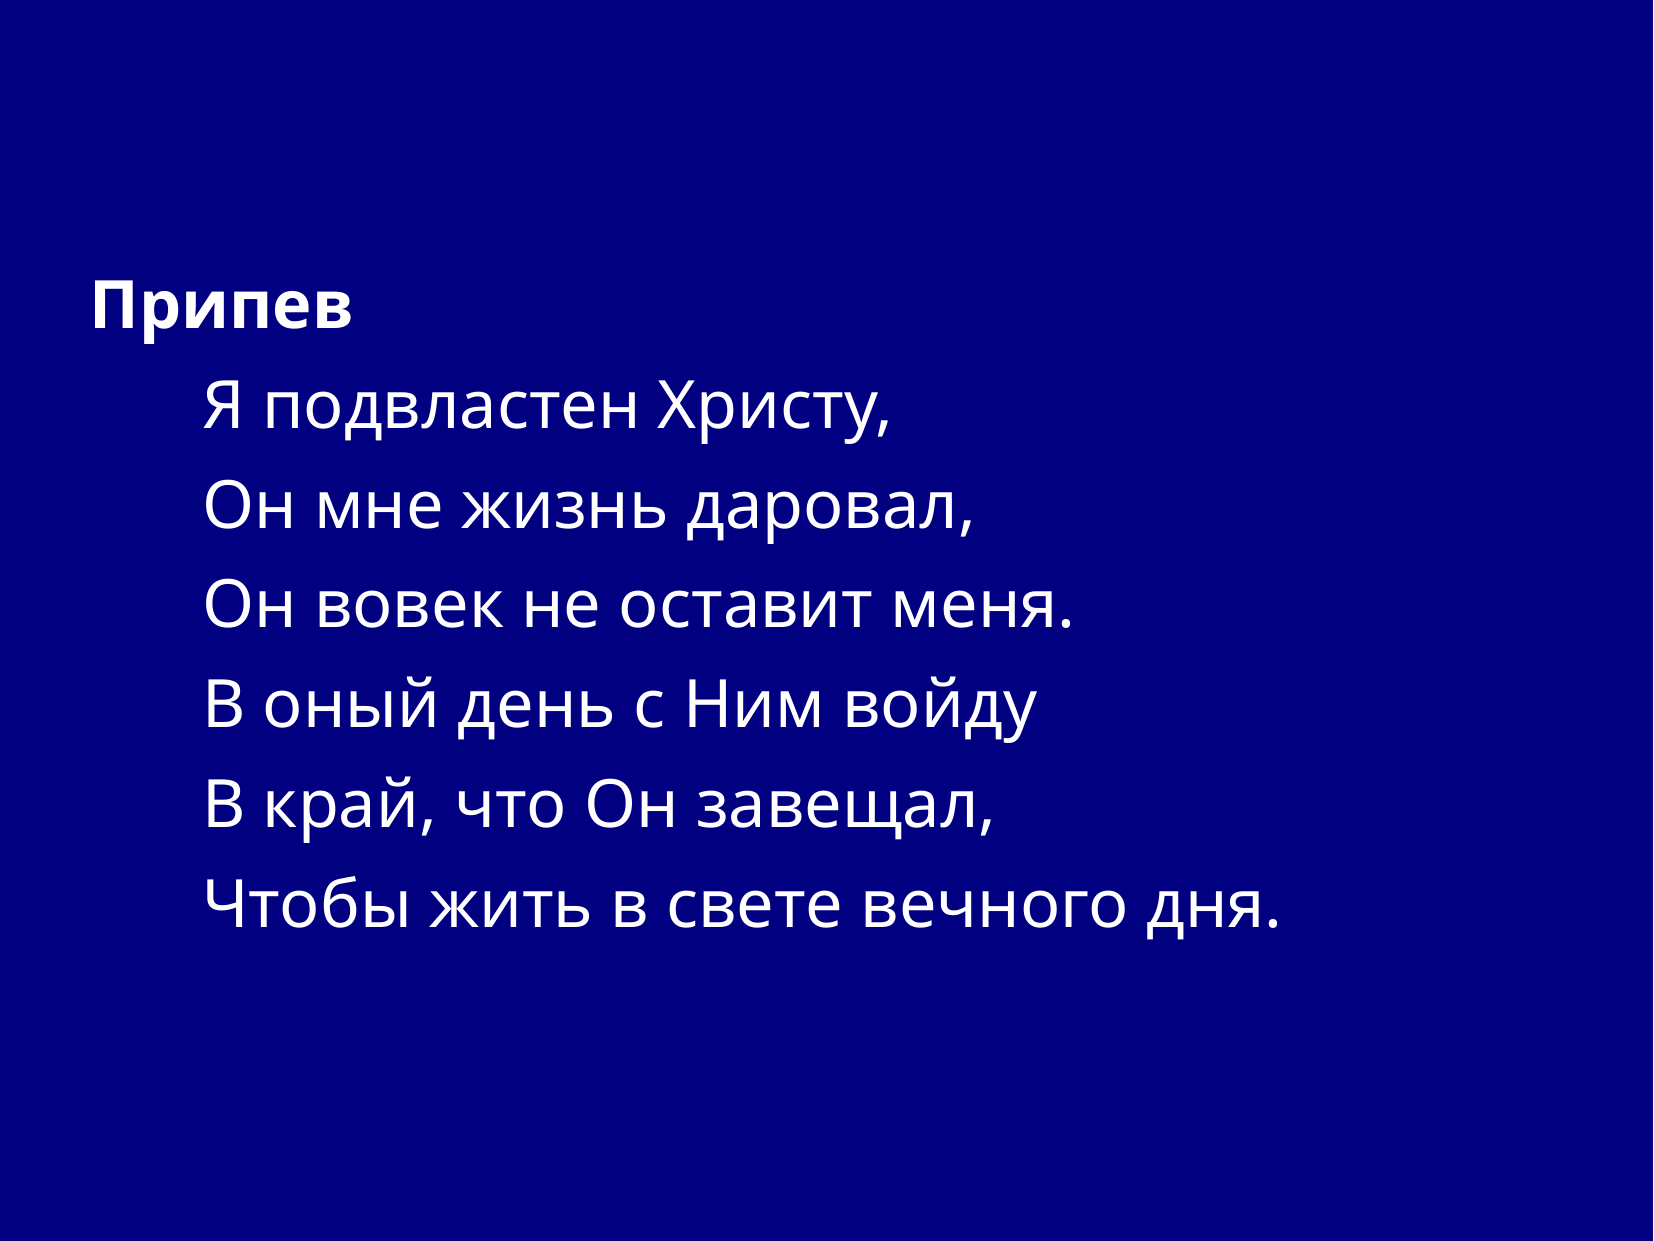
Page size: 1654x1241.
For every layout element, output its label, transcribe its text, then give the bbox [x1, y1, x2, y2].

text_box Припев Я подвластен Христу, Он мне жизнь даровал, Он вовек не оставит меня. В оный день с Ним войду В край, что Он завещал, Чтобы жить в свете вечного дня. [75, 150, 1576, 1163]
